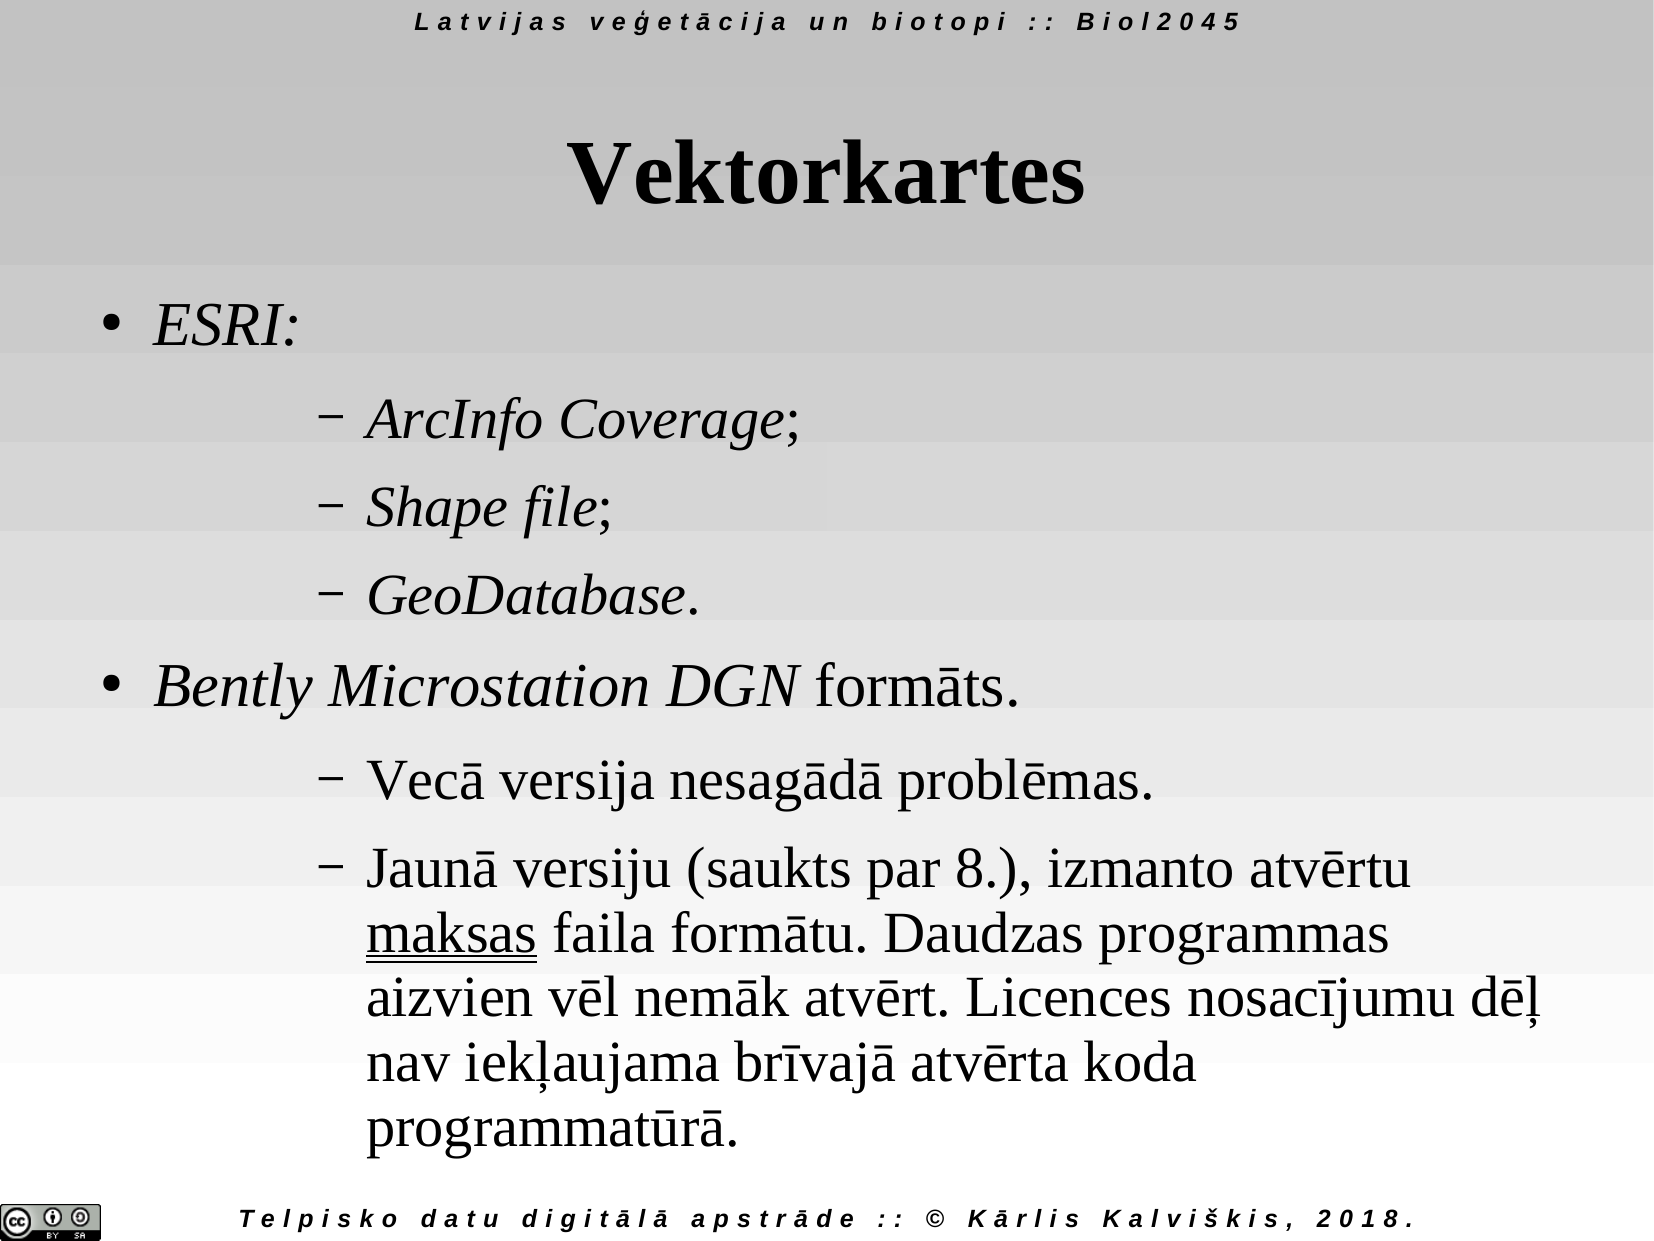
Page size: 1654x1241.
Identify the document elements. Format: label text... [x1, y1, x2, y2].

picture [0, 0, 1654, 1241]
list ESRI: ArcInfo Coverage; Shape file; GeoDatabase. Bently Microstation DGN formāts. Vecā versija nesagādā problēmas. Jaunā versiju (saukts par 8.), izmanto atvērtu maksas faila formātu. Daudzas programmas aizvien vēl nemāk atvērt. Licences nosacījumu dēļ nav iekļaujama brīvajā atvērta koda programmatūrā. [82, 289, 1571, 1098]
title Vektorkartes [29, 49, 1625, 296]
